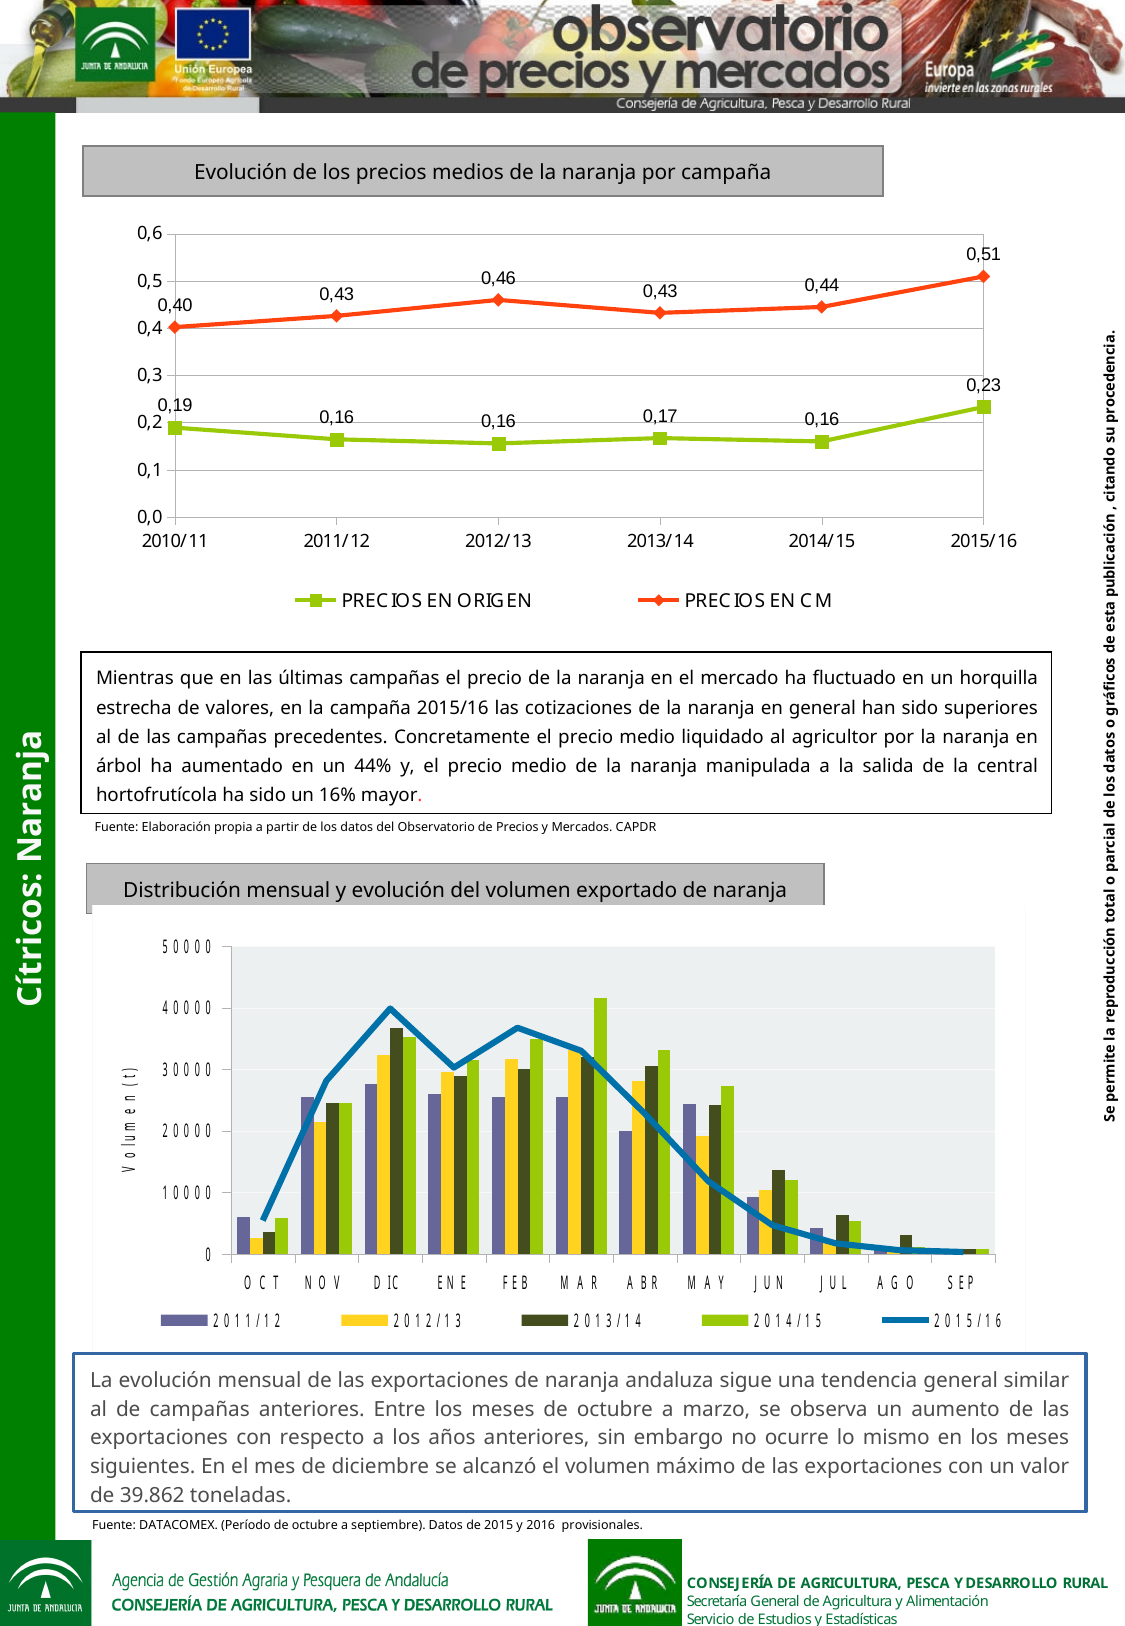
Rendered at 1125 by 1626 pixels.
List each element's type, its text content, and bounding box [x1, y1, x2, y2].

text_box Evolución de los precios medios de la naranja por campaña [82, 145, 883, 196]
text_box Mientras que en las últimas campañas el precio de la naranja en el mercado ha fluctuado en un horquilla estrecha de valores, en la campaña 2015/16 las cotizaciones de la naranja en general han sido superiores al de las campañas precedentes. Concretamente el precio medio liquidado al agricultor por la naranja en árbol ha aumentado en un 44% y, el precio medio de la naranja manipulada a la salida de la central hortofrutícola ha sido un 16% mayor. [81, 651, 1052, 814]
picture [84, 207, 1053, 631]
text_box Fuente: Elaboración propia a partir de los datos del Observatorio de Precios y Mercados. CAPDR [79, 811, 843, 842]
picture [587, 1539, 1123, 1626]
text_box La evolución mensual de las exportaciones de naranja andaluza sigue una tendencia general similar al de campañas anteriores. Entre los meses de octubre a marzo, se observa un aumento de las exportaciones con respecto a los años anteriores, sin embargo no ocurre lo mismo en los meses siguientes. En el mes de diciembre se alcanzó el volumen máximo de las exportaciones con un valor de 39.862 toneladas. [73, 1353, 1086, 1512]
text_box Distribución mensual y evolución del volumen exportado de naranja [86, 863, 824, 914]
picture [92, 905, 1026, 1353]
text_box Se permite la reproducción total o parcial de los datos o gráficos de esta publicación , citando su procedencia. [1092, 174, 1125, 1138]
text_box Fuente: DATACOMEX. (Período de octubre a septiembre). Datos de 2015 y 2016 provisionales. [77, 1512, 1085, 1540]
picture [0, 1540, 557, 1626]
picture [0, 0, 1125, 113]
